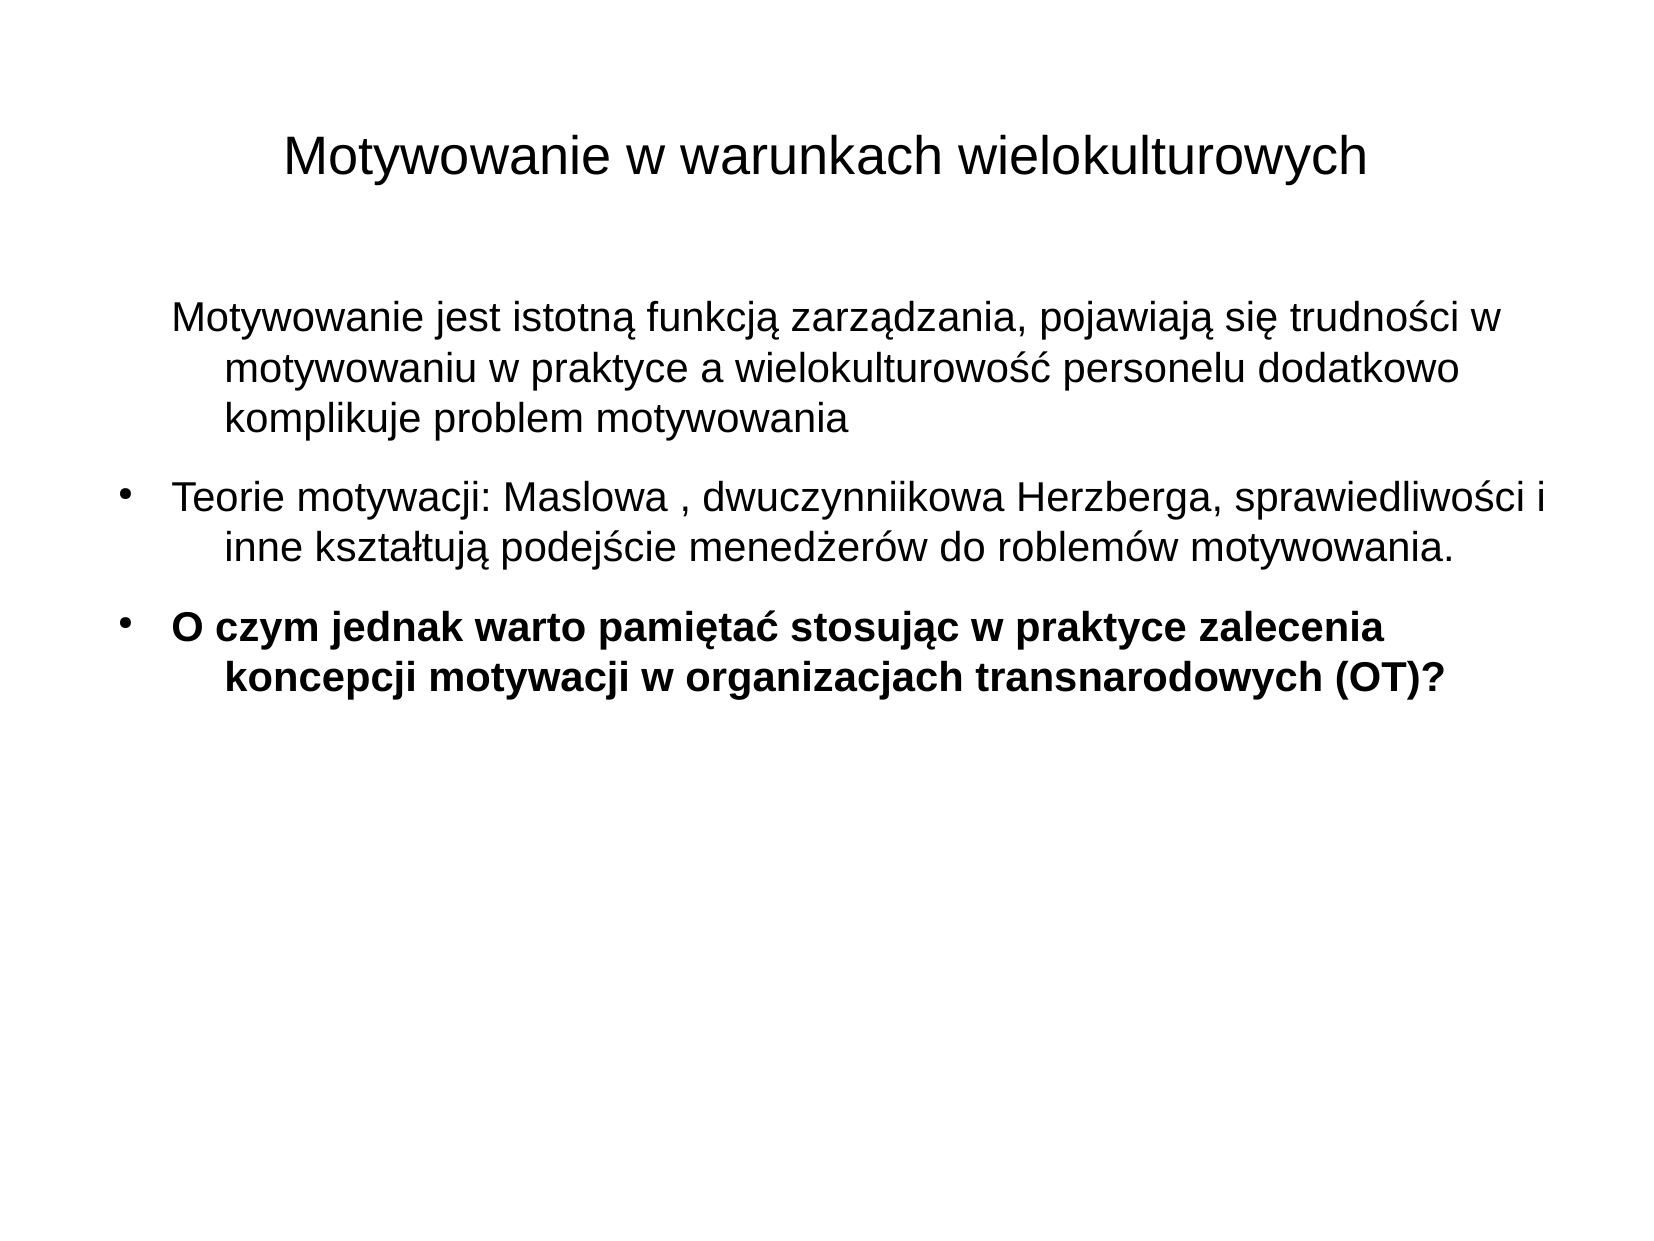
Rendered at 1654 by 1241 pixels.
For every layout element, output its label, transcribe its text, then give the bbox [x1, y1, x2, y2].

list Motywowanie jest istotną funkcją zarządzania, pojawiają się trudności w motywowaniu w praktyce a wielokulturowość personelu dodatkowo komplikuje problem motywowania Teorie motywacji: Maslowa , dwuczynniikowa Herzberga, sprawiedliwości i inne kształtują podejście menedżerów do roblemów motywowania. O czym jednak warto pamiętać stosując w praktyce zalecenia koncepcji motywacji w organizacjach transnarodowych (OT)? [82, 290, 1571, 1109]
title Motywowanie w warunkach wielokulturowych [82, 49, 1571, 257]
